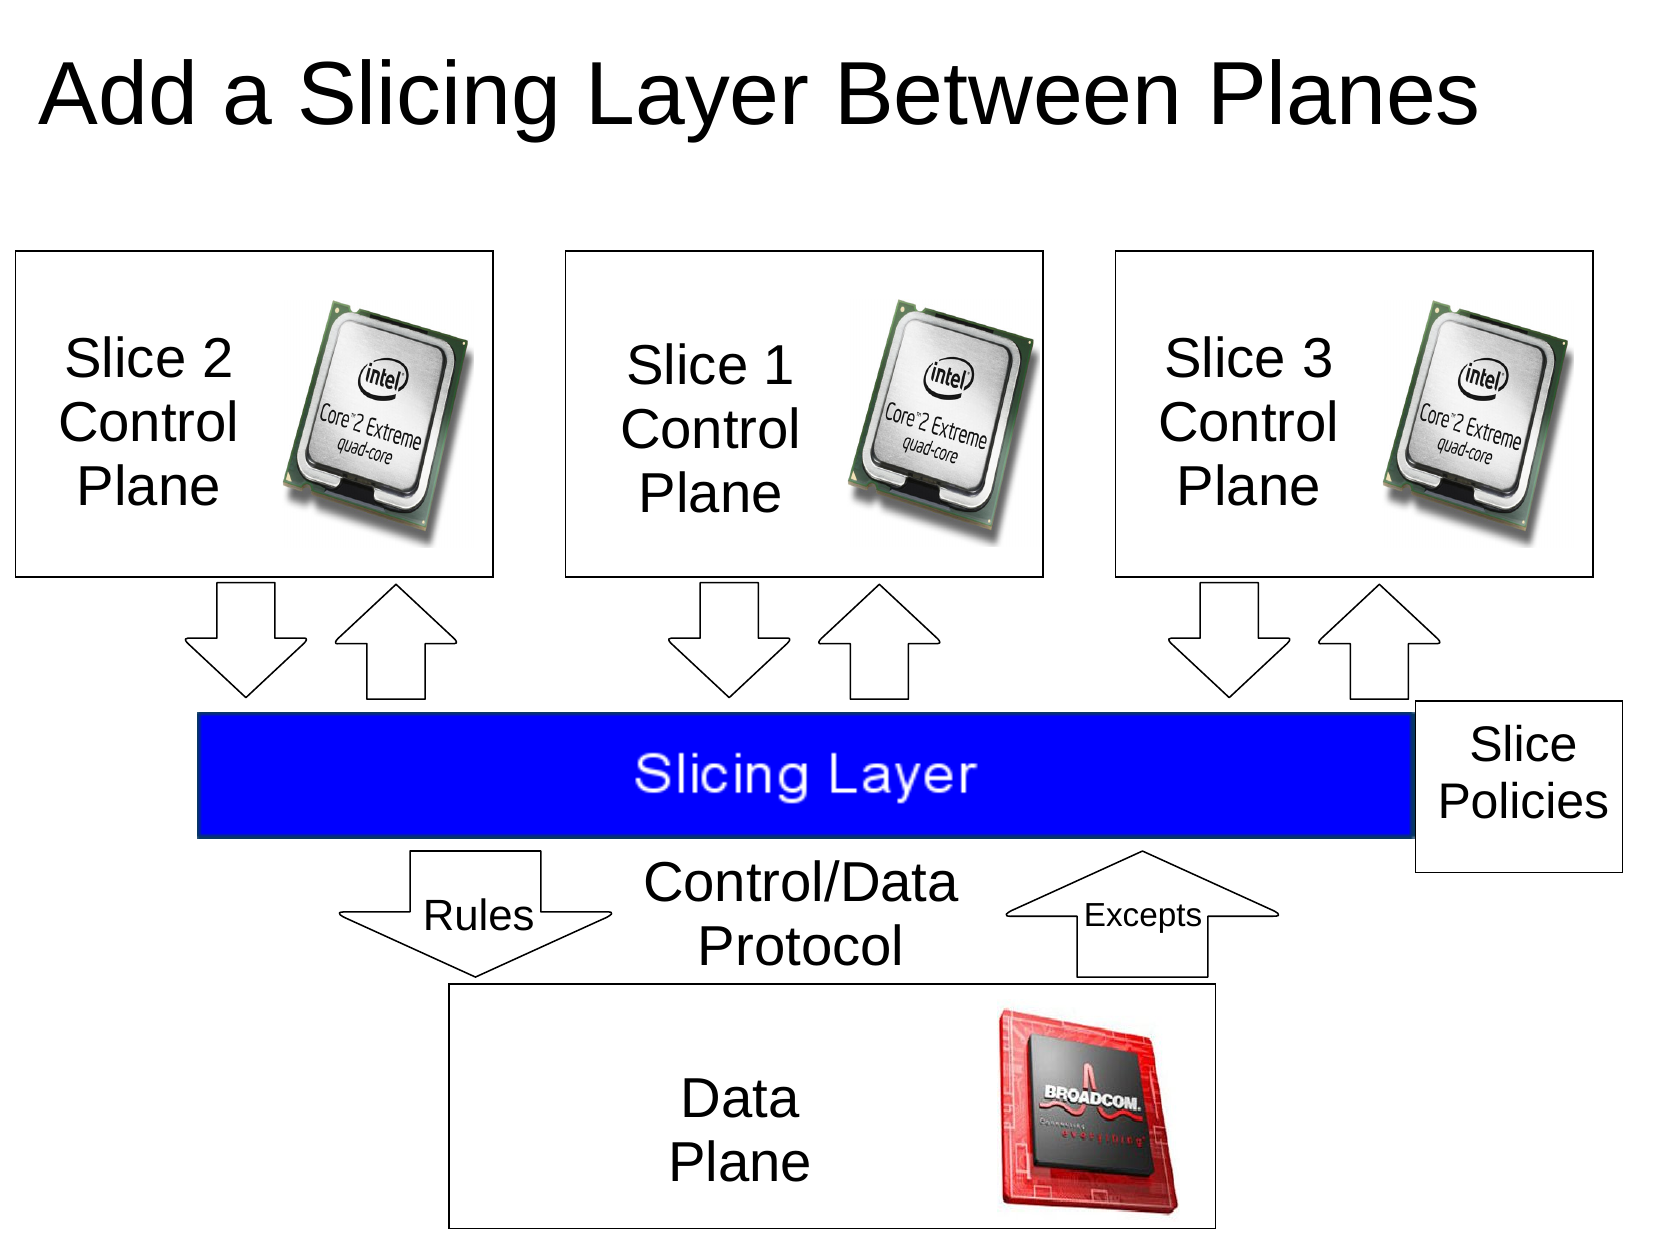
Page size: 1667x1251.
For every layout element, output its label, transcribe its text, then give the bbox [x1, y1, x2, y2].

text_box Slice 2 Control Plane [43, 326, 255, 519]
text_box Excepts [1083, 896, 1239, 935]
text_box [1115, 250, 1593, 578]
text_box [448, 984, 1216, 1229]
text_box Slice 1 Control Plane [605, 333, 817, 526]
text_box [15, 250, 493, 578]
picture [197, 712, 1415, 840]
text_box [1014, 851, 1279, 978]
text_box Control/Data Protocol [588, 849, 1014, 979]
text_box Rules [422, 890, 560, 941]
text_box [668, 582, 790, 698]
text_box [818, 584, 940, 700]
title Add a Slicing Layer Between Planes [38, 48, 1624, 198]
text_box [1318, 584, 1440, 700]
text_box [560, 911, 588, 939]
picture [282, 300, 474, 548]
picture [847, 299, 1040, 547]
text_box Slice 3 Control Plane [1143, 326, 1355, 519]
text_box [565, 250, 1043, 578]
text_box [335, 584, 457, 700]
picture [997, 999, 1180, 1222]
text_box [185, 582, 307, 698]
text_box Data Plane [638, 1066, 842, 1195]
text_box [339, 850, 555, 978]
text_box Slice Policies [1421, 715, 1625, 830]
text_box [1168, 582, 1290, 698]
text_box [1415, 701, 1623, 873]
picture [1382, 300, 1574, 548]
